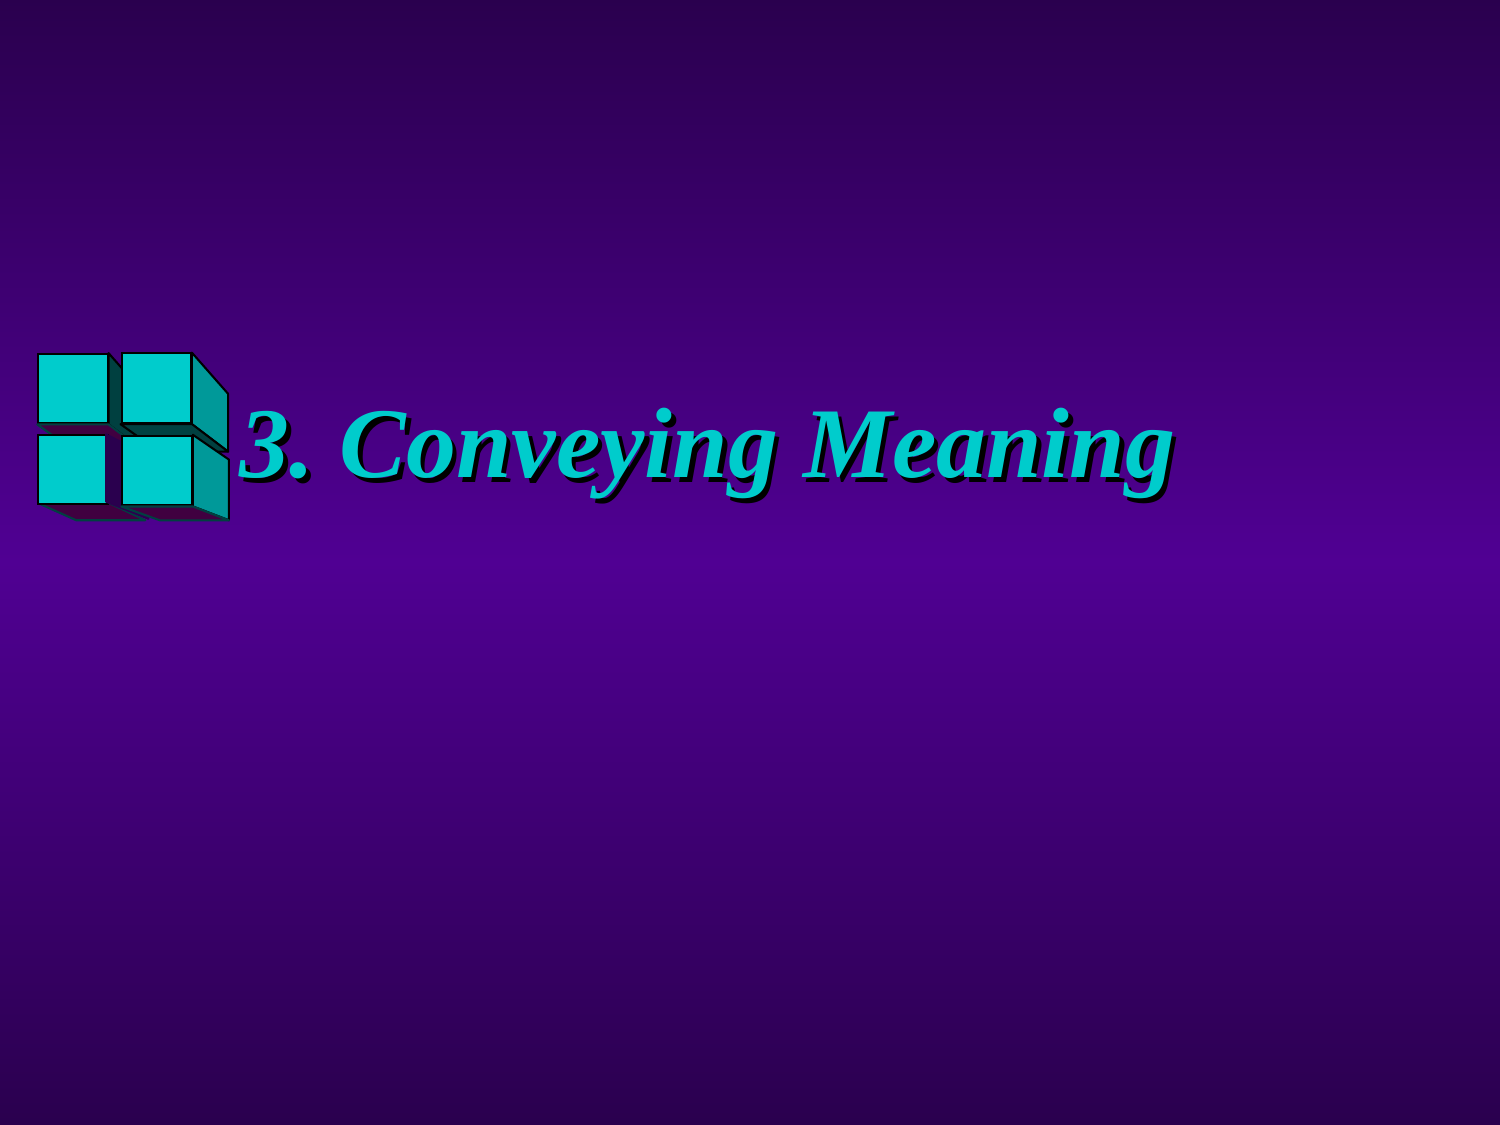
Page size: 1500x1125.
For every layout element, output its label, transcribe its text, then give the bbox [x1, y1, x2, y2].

title 3. Conveying Meaning [224, 349, 1500, 538]
